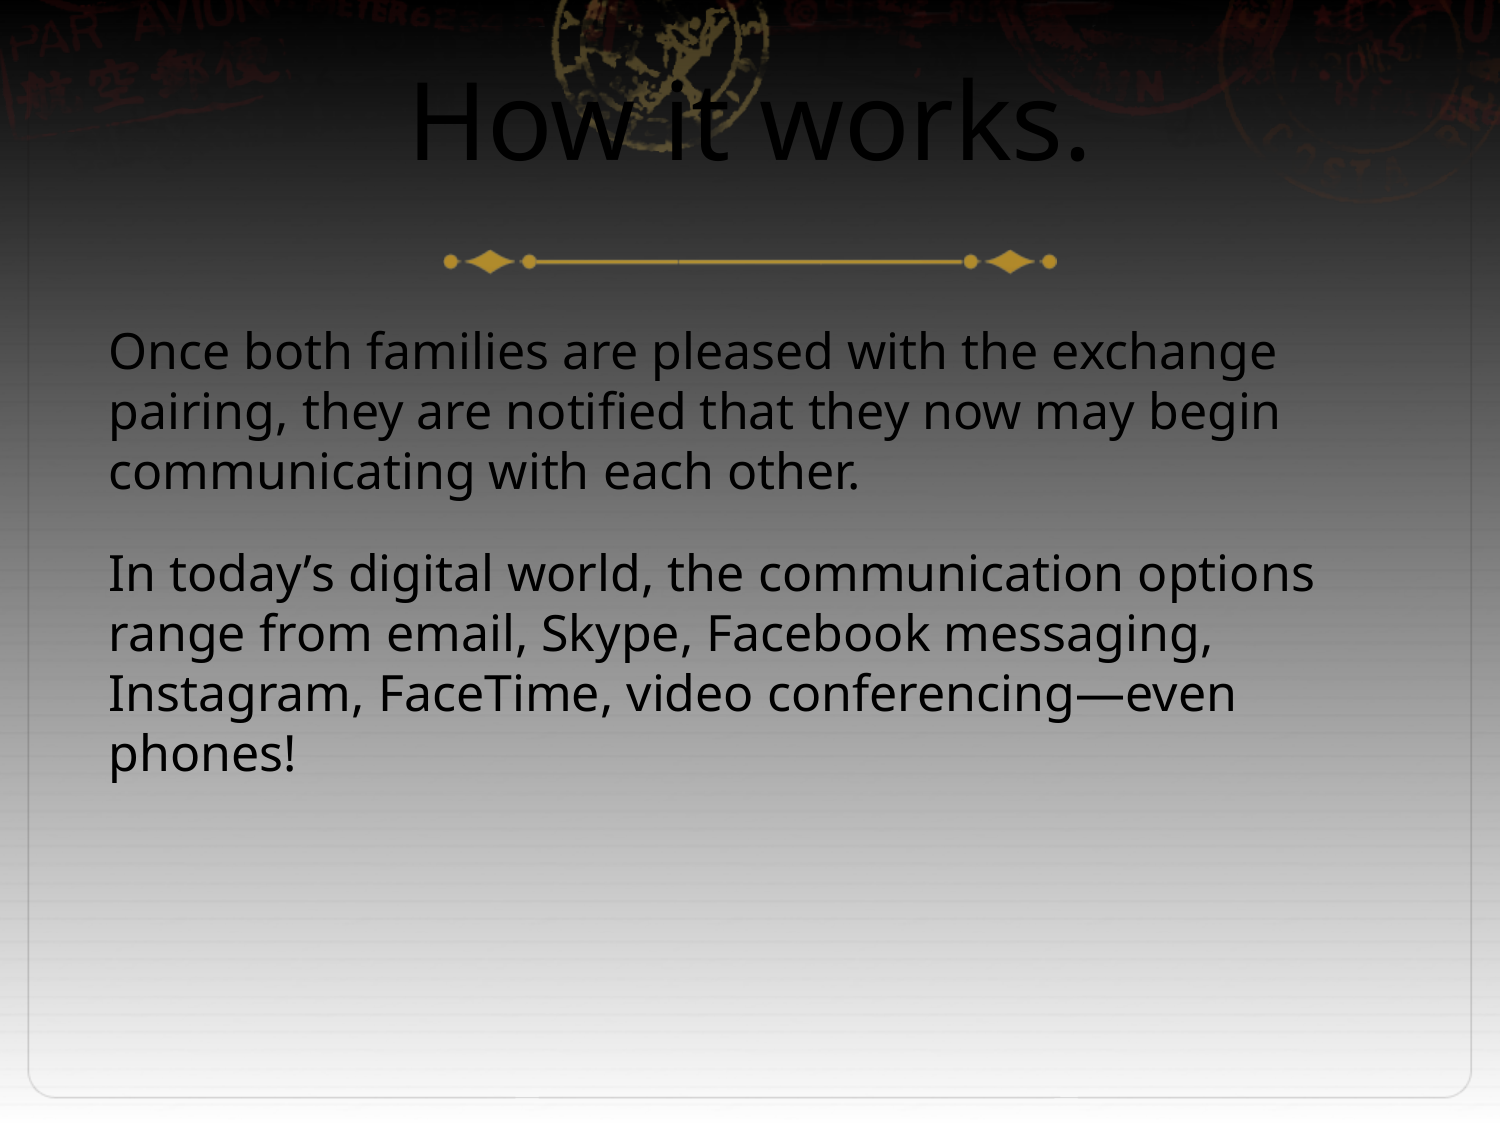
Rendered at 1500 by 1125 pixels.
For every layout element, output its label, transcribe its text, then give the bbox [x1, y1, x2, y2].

title How it works. [93, 45, 1407, 233]
picture [0, 0, 1500, 1125]
list Once both families are pleased with the exchange pairing, they are notified that they now may begin communicating with each other. In today’s digital world, the communication options range from email, Skype, Facebook messaging, Instagram, FaceTime, video conferencing—even phones! [93, 312, 1407, 988]
